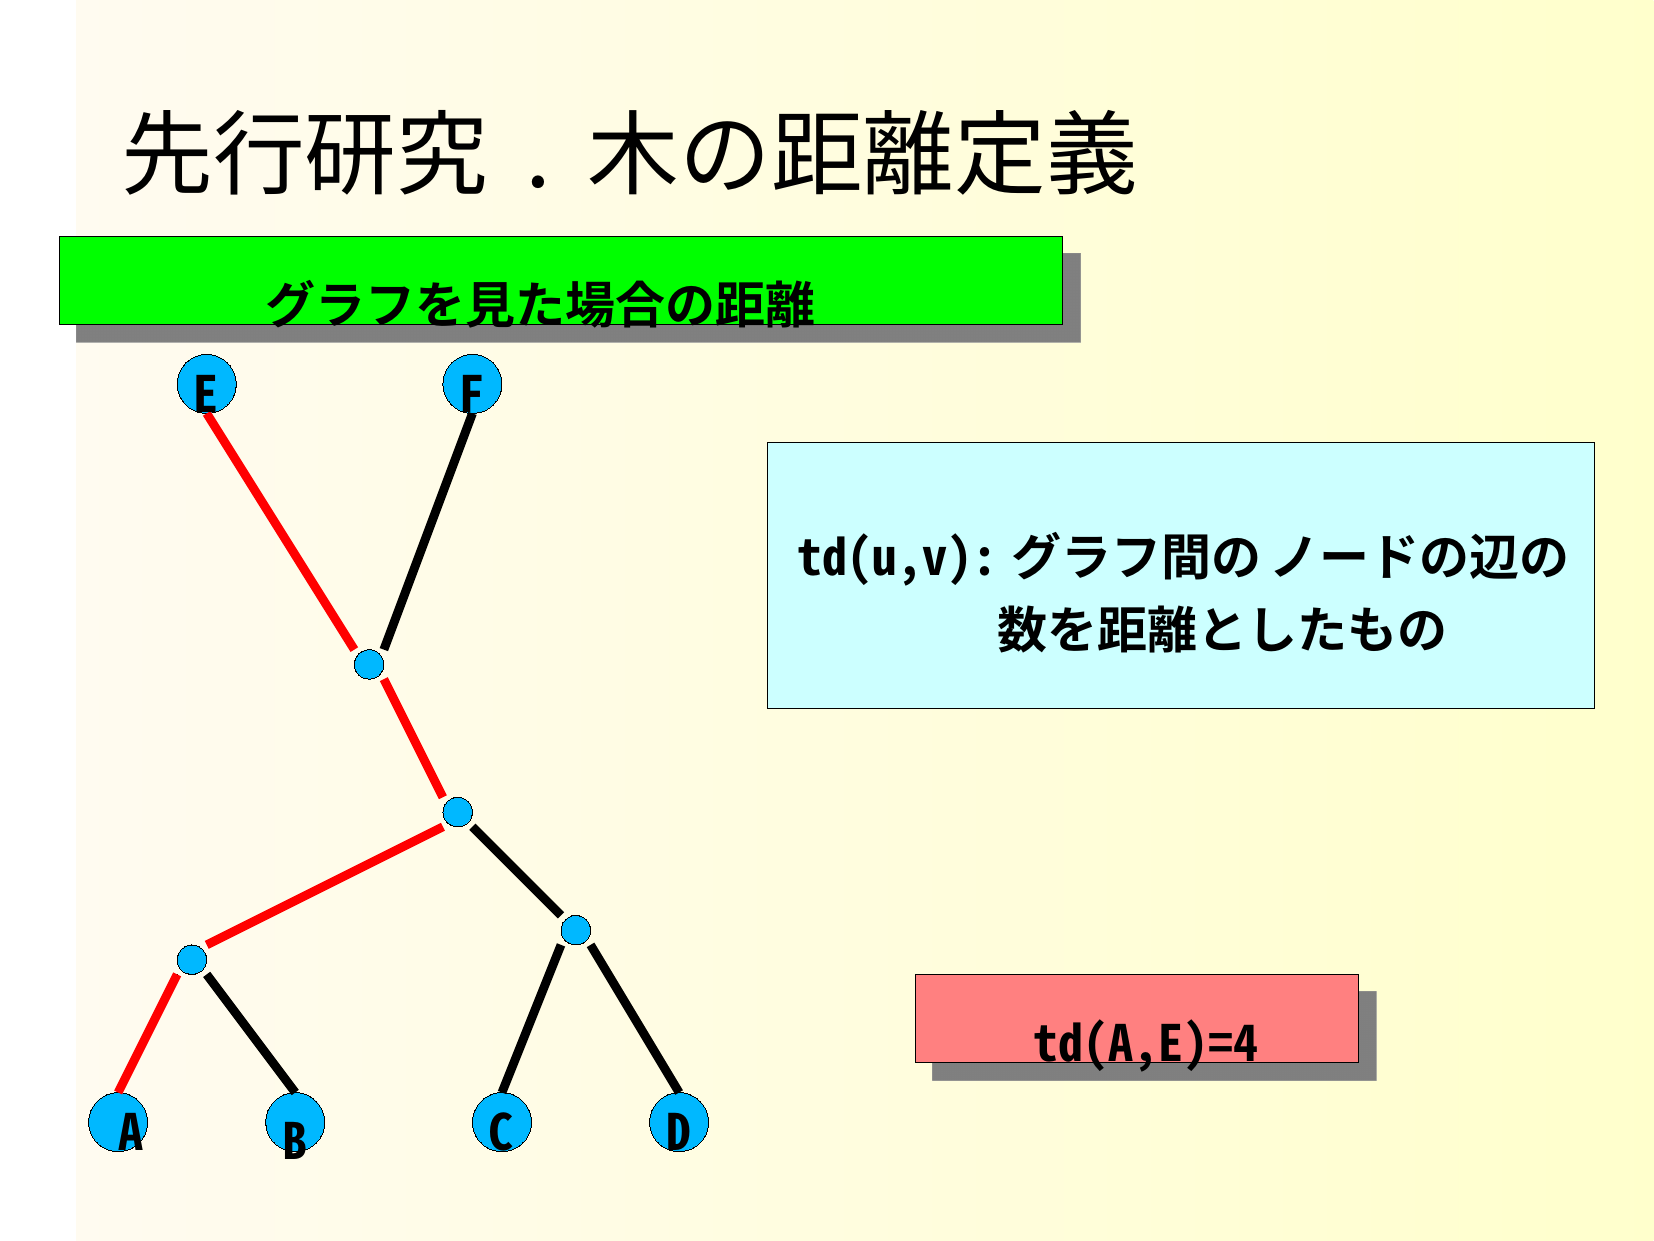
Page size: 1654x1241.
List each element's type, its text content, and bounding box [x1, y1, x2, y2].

text_box [656, 316, 698, 325]
text_box [649, 1096, 668, 1150]
text_box [527, 316, 546, 325]
text_box A [118, 1092, 203, 1143]
text_box [915, 1055, 1093, 1063]
text_box [696, 316, 719, 325]
text_box [561, 915, 591, 945]
text_box [669, 1143, 700, 1152]
text_box [586, 316, 598, 325]
text_box C [488, 1092, 562, 1143]
text_box [177, 357, 196, 412]
text_box [479, 316, 493, 325]
text_box F [459, 354, 562, 405]
text_box [1150, 1055, 1194, 1063]
text_box td(A,E)=4 [797, 1003, 1418, 1055]
text_box [767, 442, 1595, 709]
text_box [1031, 620, 1036, 631]
text_box [1127, 625, 1137, 633]
text_box [442, 797, 473, 827]
text_box B [282, 1101, 355, 1152]
text_box [1198, 1055, 1359, 1063]
text_box [88, 1092, 135, 1152]
text_box [1096, 1055, 1146, 1063]
text_box [544, 316, 588, 325]
text_box [1407, 618, 1419, 639]
text_box [177, 944, 207, 975]
text_box D [665, 1092, 739, 1143]
text_box [610, 316, 624, 325]
text_box [470, 405, 494, 414]
text_box [598, 316, 606, 325]
text_box [1012, 618, 1030, 646]
text_box td(u,v):グラフ間の ノードの辺の 数を距離としたもの [797, 517, 1595, 618]
text_box [435, 316, 478, 325]
text_box E [193, 354, 266, 405]
text_box [383, 316, 433, 325]
text_box [354, 649, 384, 680]
text_box [284, 316, 340, 325]
text_box [498, 316, 508, 321]
text_box [204, 405, 228, 413]
text_box グラフを見た場合の距離 [265, 265, 819, 316]
text_box [442, 357, 467, 413]
text_box [1159, 618, 1167, 626]
title 先行研究.木の距離定義 [121, 43, 1534, 251]
text_box [772, 316, 786, 325]
text_box [338, 316, 383, 325]
text_box [512, 316, 523, 325]
text_box [265, 1092, 316, 1149]
text_box [915, 974, 1359, 1003]
text_box [472, 1096, 523, 1152]
text_box [722, 316, 739, 325]
text_box [630, 316, 650, 320]
text_box [745, 316, 768, 325]
text_box [59, 236, 1063, 325]
text_box [1161, 637, 1168, 644]
